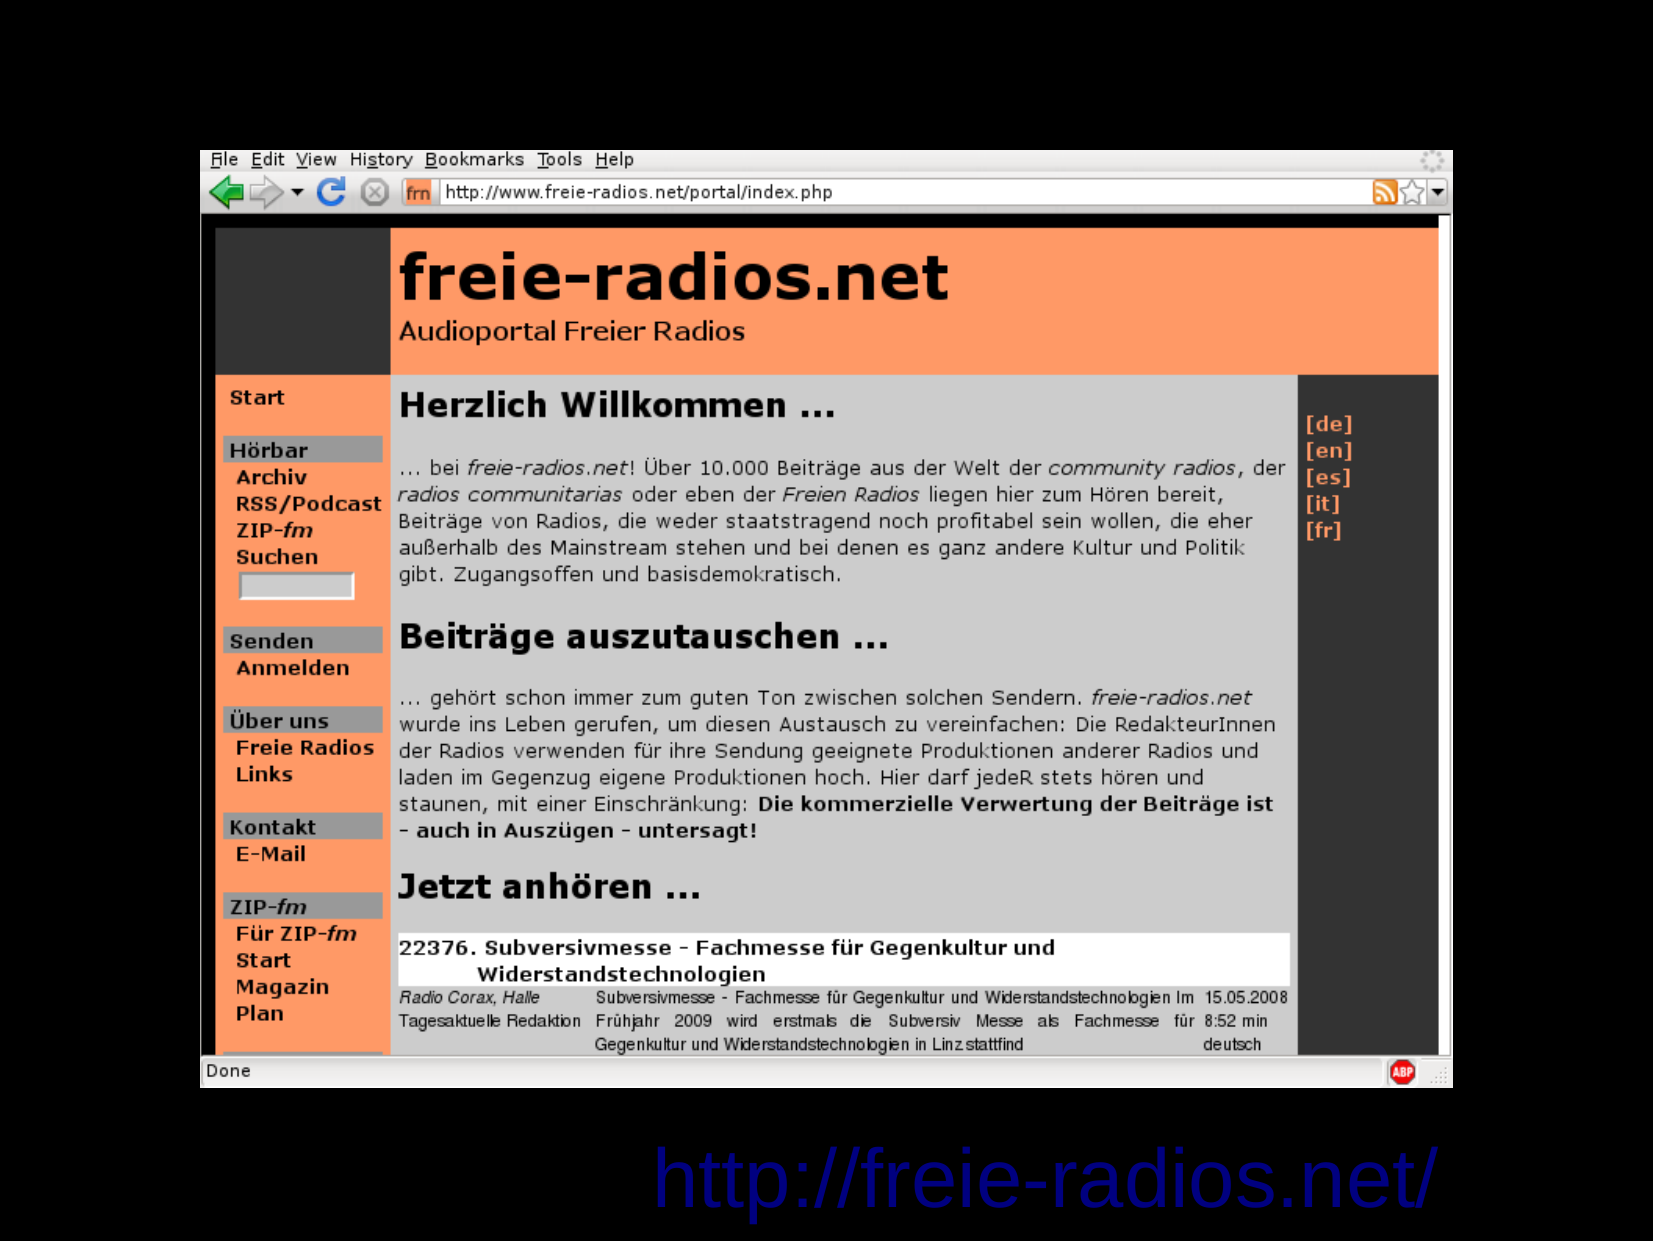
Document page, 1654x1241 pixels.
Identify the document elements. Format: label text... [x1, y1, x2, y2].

text_box http://freie-radios.net/ [637, 1125, 1463, 1233]
picture [200, 150, 1453, 1088]
